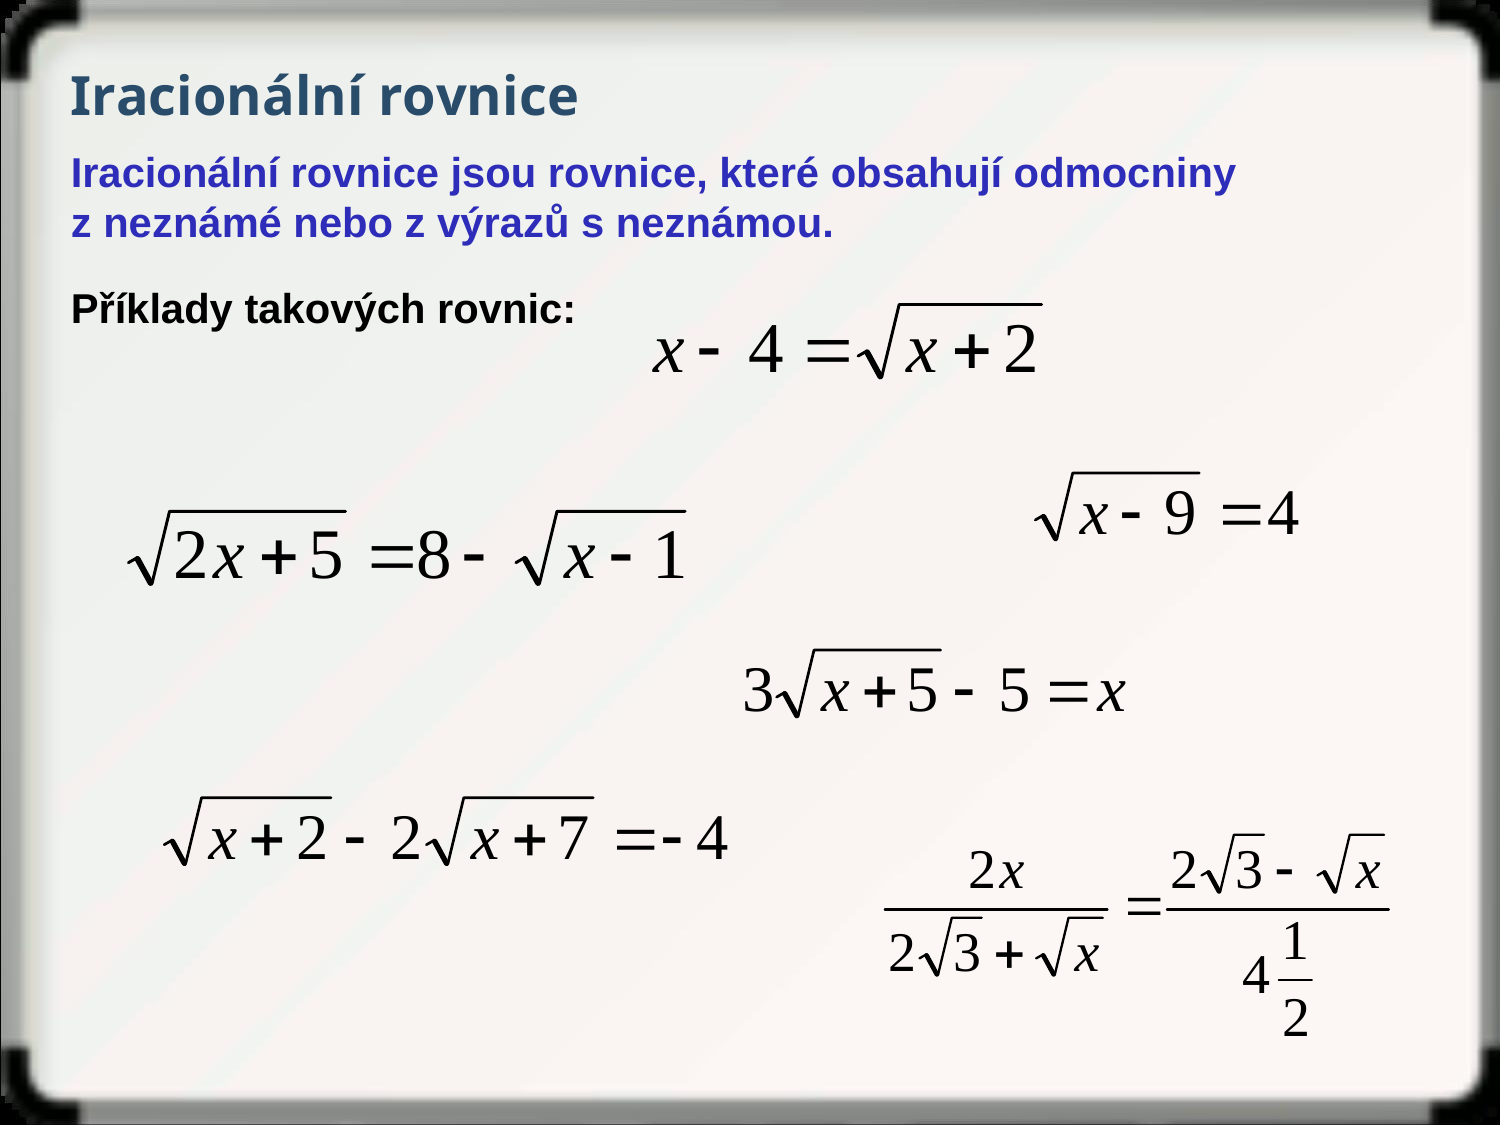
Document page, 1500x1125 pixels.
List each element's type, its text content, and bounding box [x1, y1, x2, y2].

chart [875, 820, 1402, 1050]
text_box Iracionální rovnice jsou rovnice, které obsahují odmocniny z neznámé nebo z výrazů s neznámou. [55, 148, 1445, 244]
picture [0, 0, 1500, 1125]
text_box Příklady takových rovnic: [55, 259, 1445, 355]
chart [115, 496, 702, 603]
text_box Iracionální rovnice [55, 54, 1430, 148]
chart [735, 636, 1140, 734]
chart [639, 289, 1054, 397]
chart [152, 783, 740, 882]
chart [1023, 459, 1309, 557]
